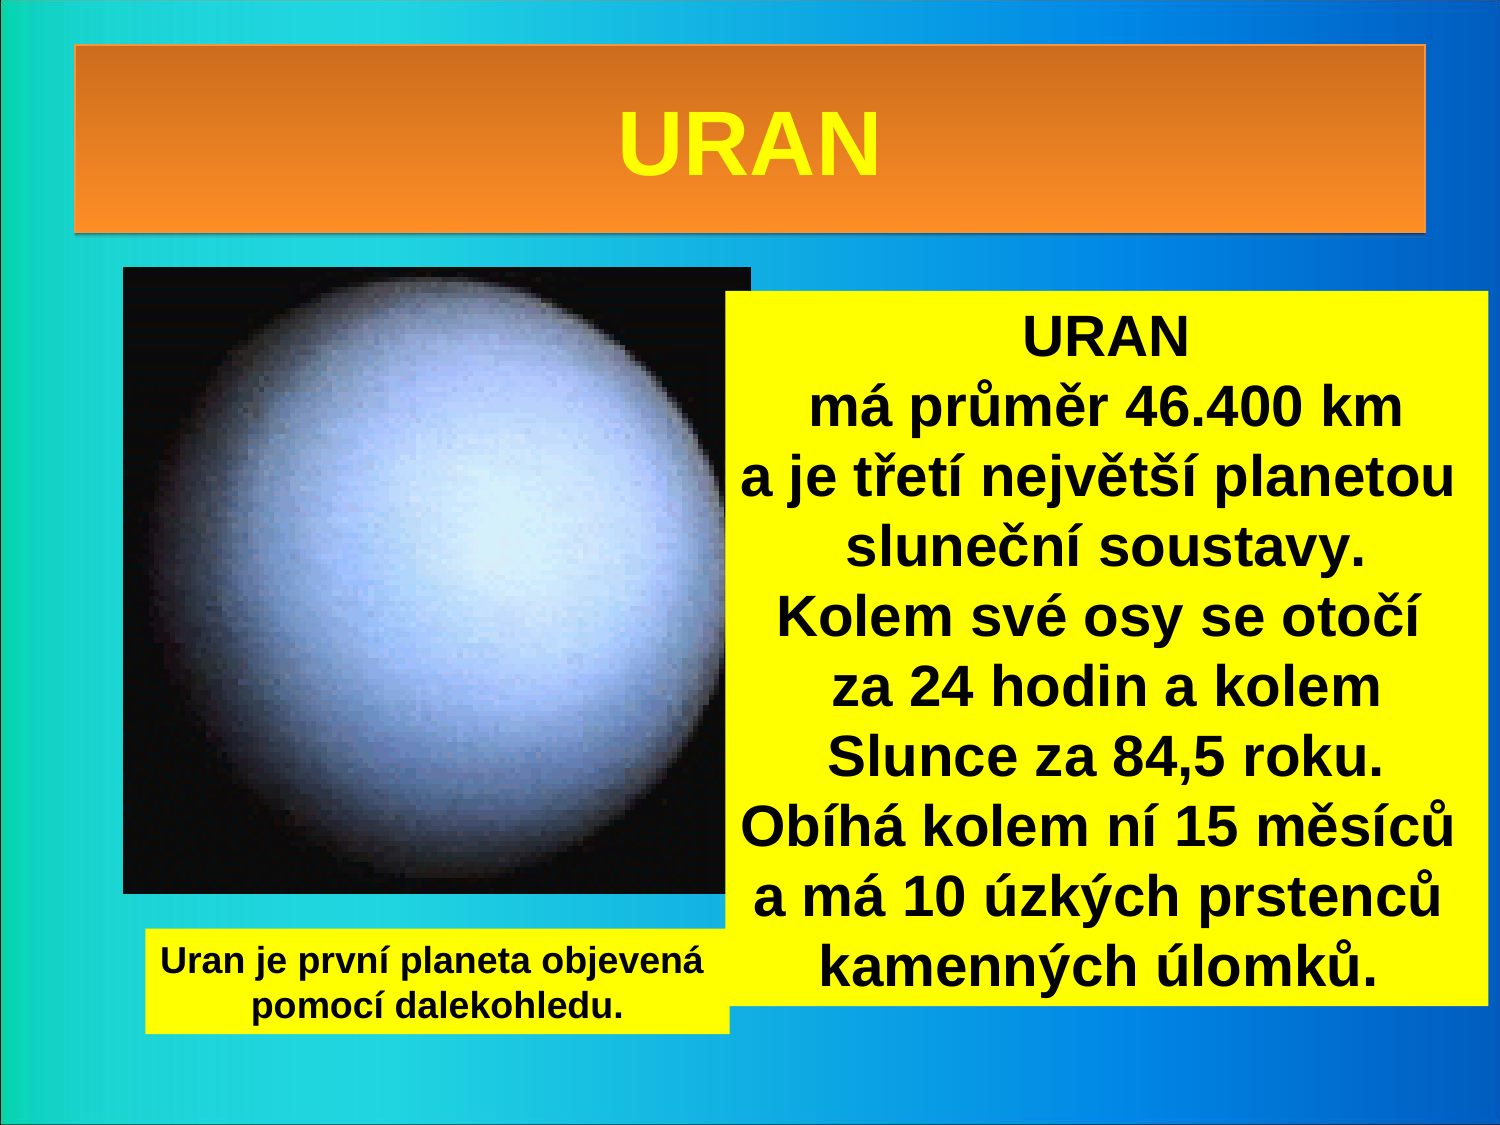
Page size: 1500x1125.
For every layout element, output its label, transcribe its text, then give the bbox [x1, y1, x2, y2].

title URAN [75, 45, 1426, 233]
text_box Uran je první planeta objevená pomocí dalekohledu. [145, 928, 730, 1035]
text_box URAN má průměr 46.400 km a je třetí největší planetou sluneční soustavy. Kolem své osy se otočí za 24 hodin a kolem Slunce za 84,5 roku. Obíhá kolem ní 15 měsíců a má 10 úzkých prstenců kamenných úlomků. [725, 290, 1489, 1007]
picture [0, 0, 1500, 1125]
